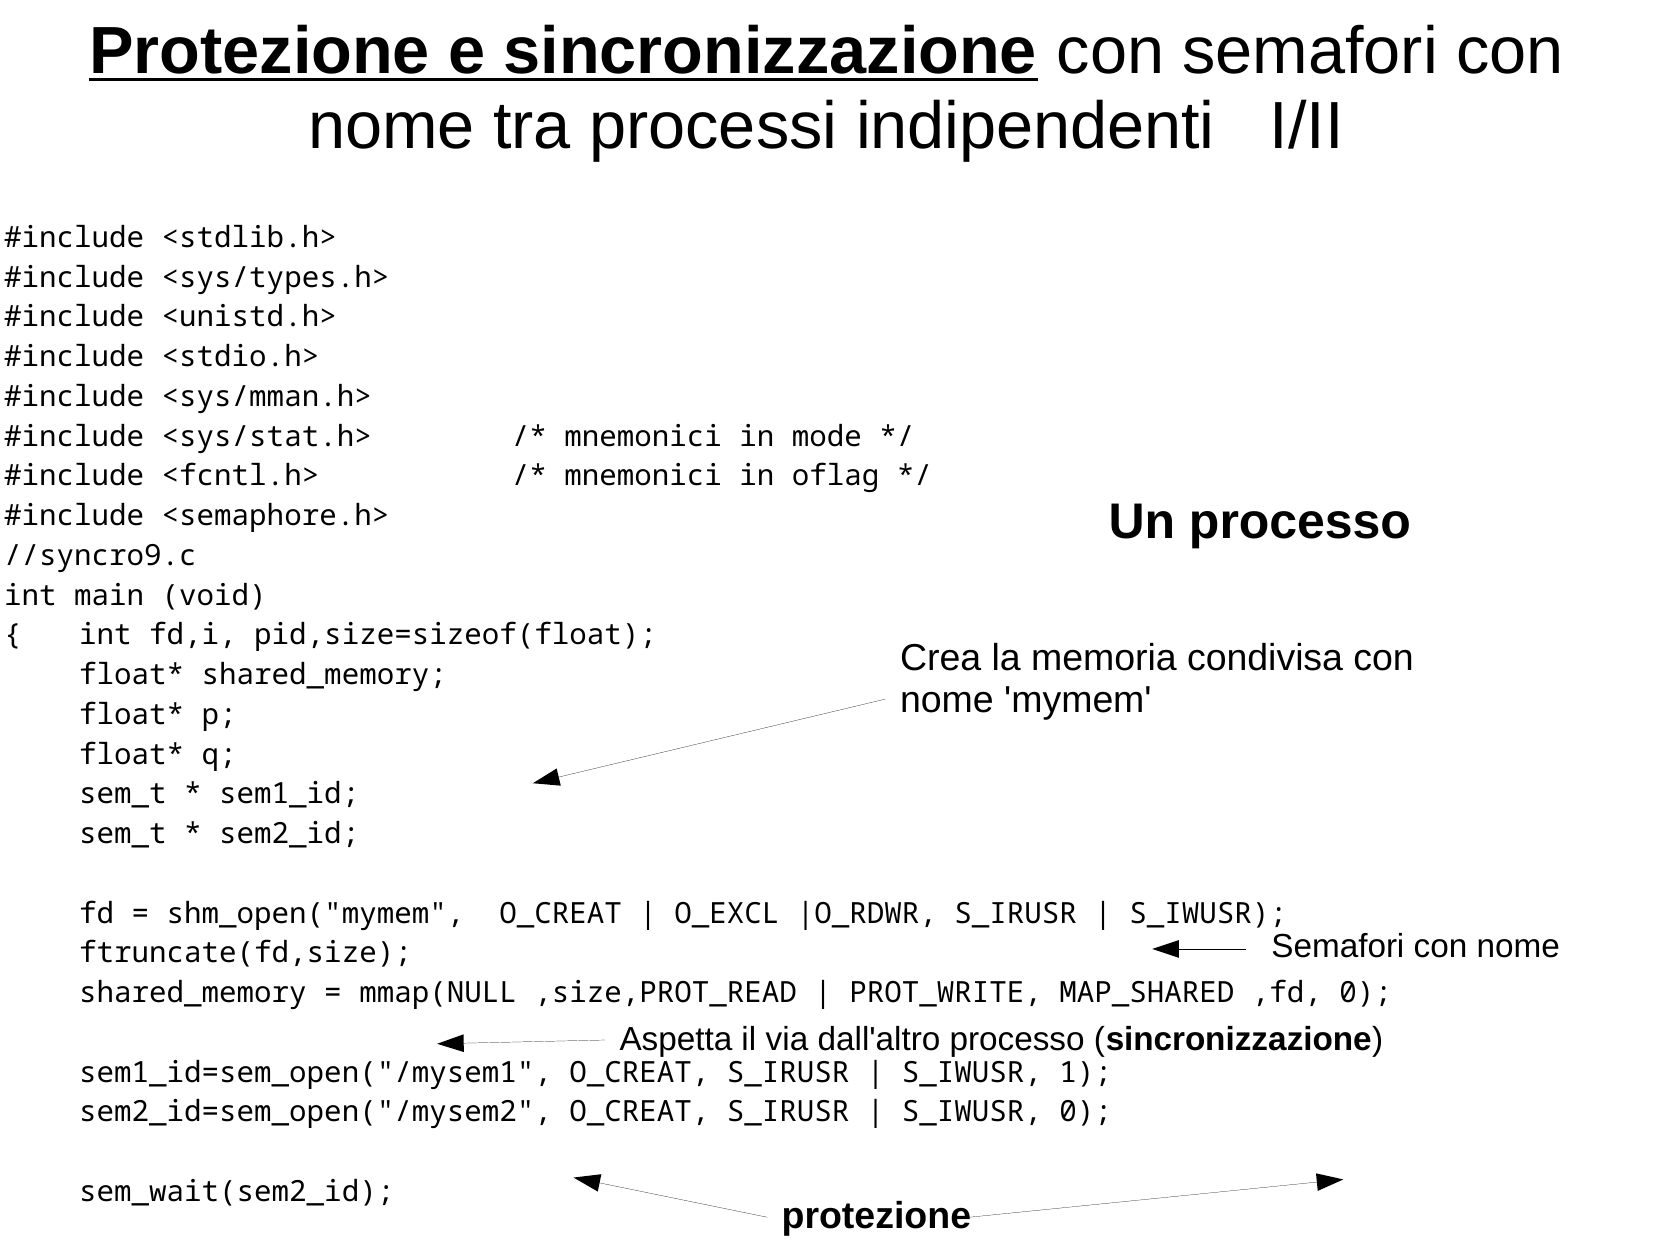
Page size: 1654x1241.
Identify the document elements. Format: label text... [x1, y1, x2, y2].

text_box Semafori con nome [1256, 919, 1581, 973]
text_box #include <stdlib.h> #include <sys/types.h> #include <unistd.h> #include <stdio.h> #include <sys/mman.h> #include <sys/stat.h> /* mnemonici in mode */ #include <fcntl.h> /* mnemonici in oflag */ #include <semaphore.h> //syncro9.c int main (void) { int fd,i, pid,size=sizeof(float); float* shared_memory; float* p; float* q; sem_t * sem1_id; sem_t * sem2_id; fd = shm_open("mymem", O_CREAT | O_EXCL |O_RDWR, S_IRUSR | S_IWUSR); ftruncate(fd,size); shared_memory = mmap(NULL ,size,PROT_READ | PROT_WRITE, MAP_SHARED ,fd, 0); sem1_id=sem_open("/mysem1", O_CREAT, S_IRUSR | S_IWUSR, 1); sem2_id=sem_open("/mysem2", O_CREAT, S_IRUSR | S_IWUSR, 0); sem_wait(sem2_id); q=shared_memory; for(i=0;i<10;i++){sem_wait(sem1_id); printf("A. *q=%f\n", (*q)++); sem_post(sem1_id);} } [0, 169, 1654, 1206]
text_box Un processo [1093, 485, 1654, 558]
title Protezione e sincronizzazione con semafori con nome tra processi indipendenti I/II [82, 0, 1571, 169]
text_box protezione [766, 1187, 1158, 1241]
text_box Crea la memoria condivisa con nome 'mymem' [885, 628, 1443, 728]
text_box Aspetta il via dall'altro processo (sincronizzazione) [604, 1013, 1486, 1066]
